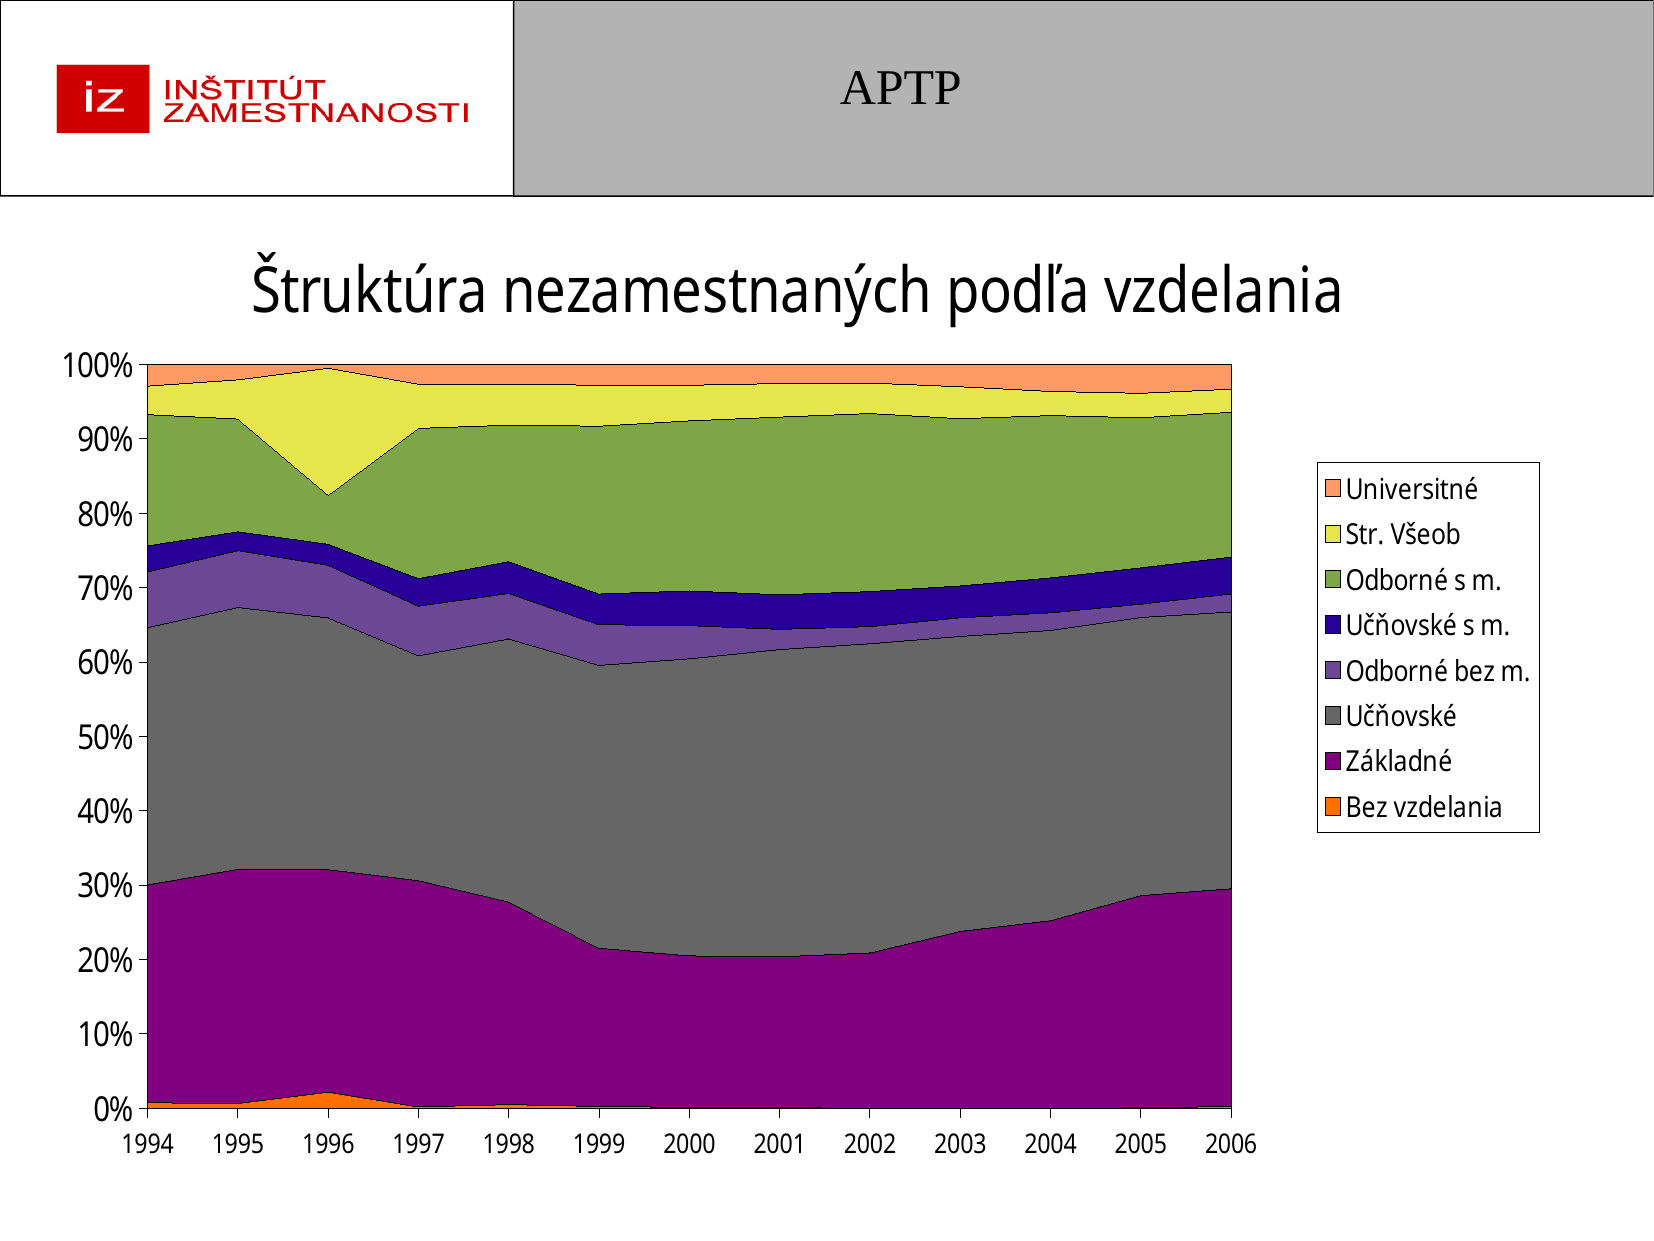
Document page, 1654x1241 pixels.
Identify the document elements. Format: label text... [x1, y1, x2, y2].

chart [29, 206, 1625, 1182]
text_box APTP [800, 59, 1329, 130]
text_box [0, 0, 1654, 197]
picture [5, 5, 513, 190]
